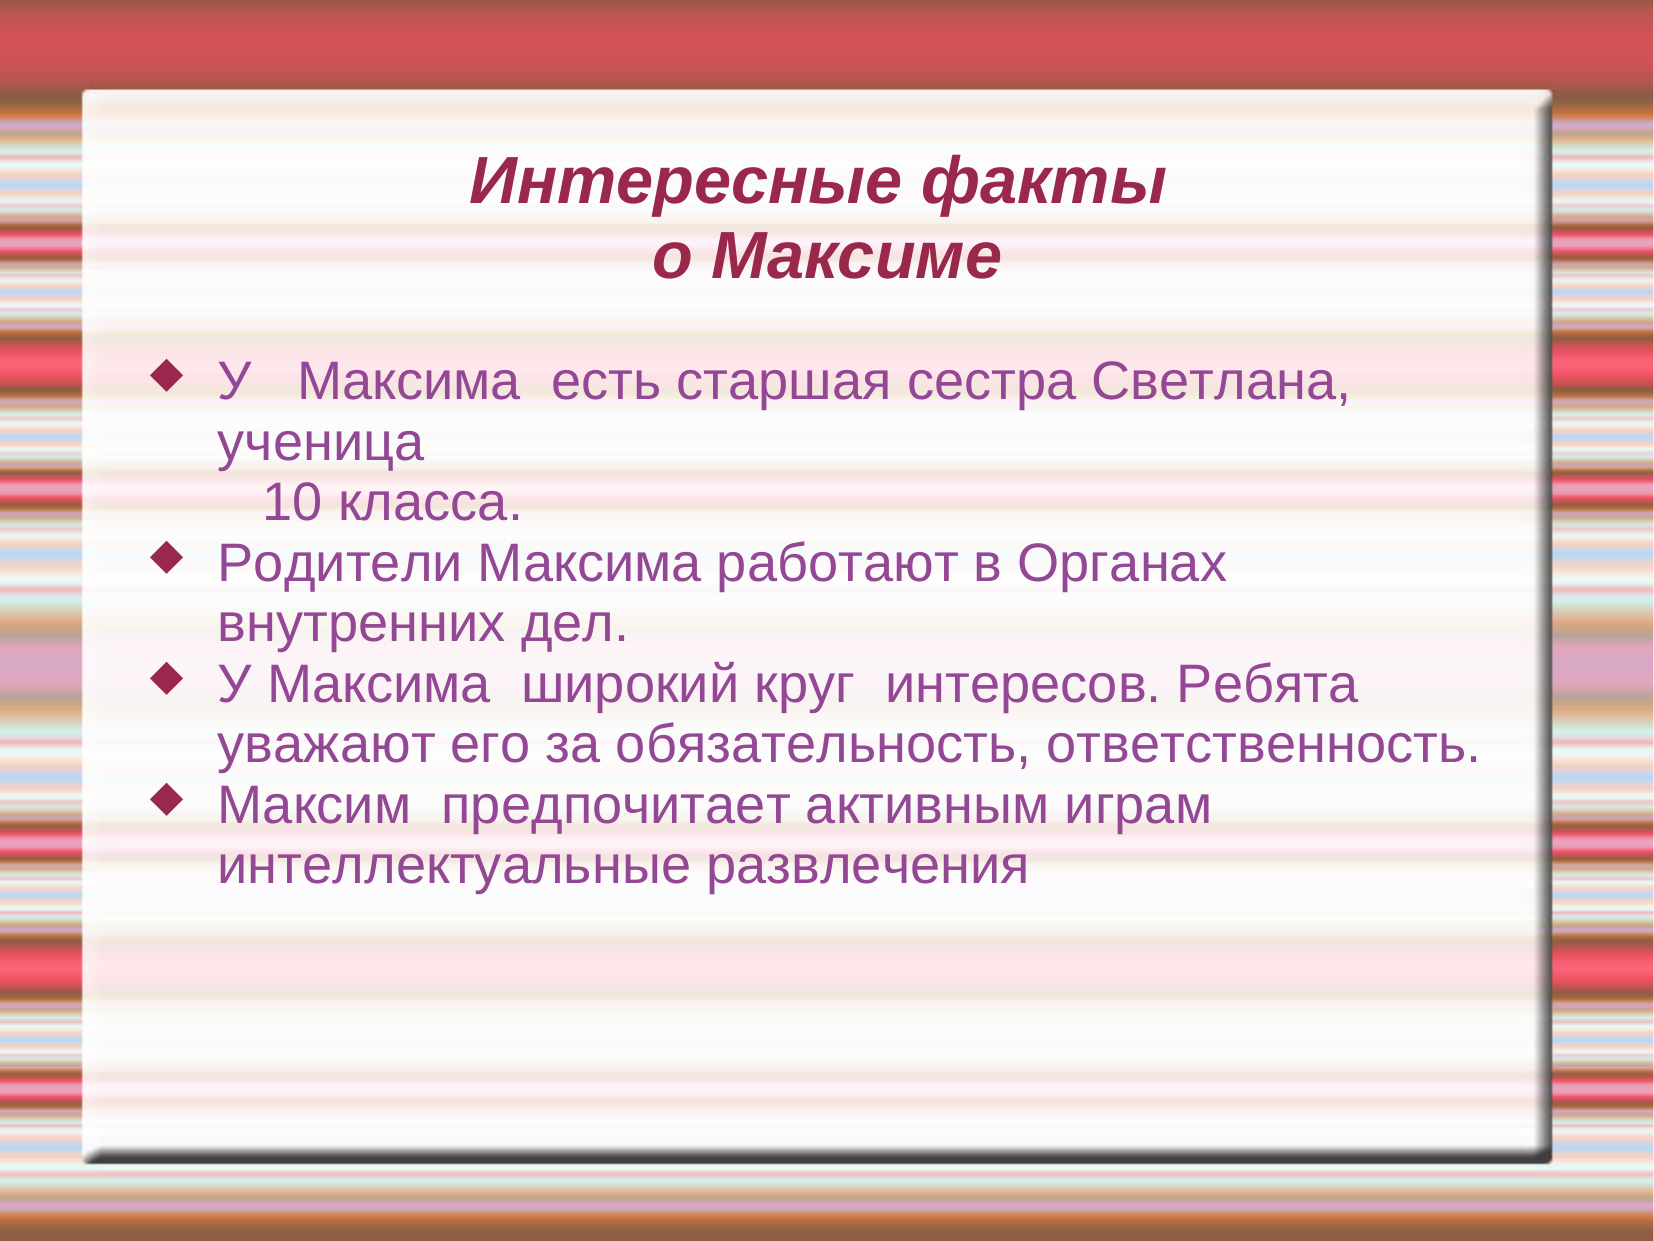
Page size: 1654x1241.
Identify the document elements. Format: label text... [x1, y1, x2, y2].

list У Максима есть старшая сестра Светлана, ученица 10 класса. Родители Максима работают в Органах внутренних дел. У Максима широкий круг интересов. Ребята уважают его за обязательность, ответственность. Максим предпочитает активным играм интеллектуальные развлечения [134, 350, 1516, 1132]
picture [0, 0, 1654, 1241]
title Интересные факты о Максиме [121, 114, 1534, 322]
